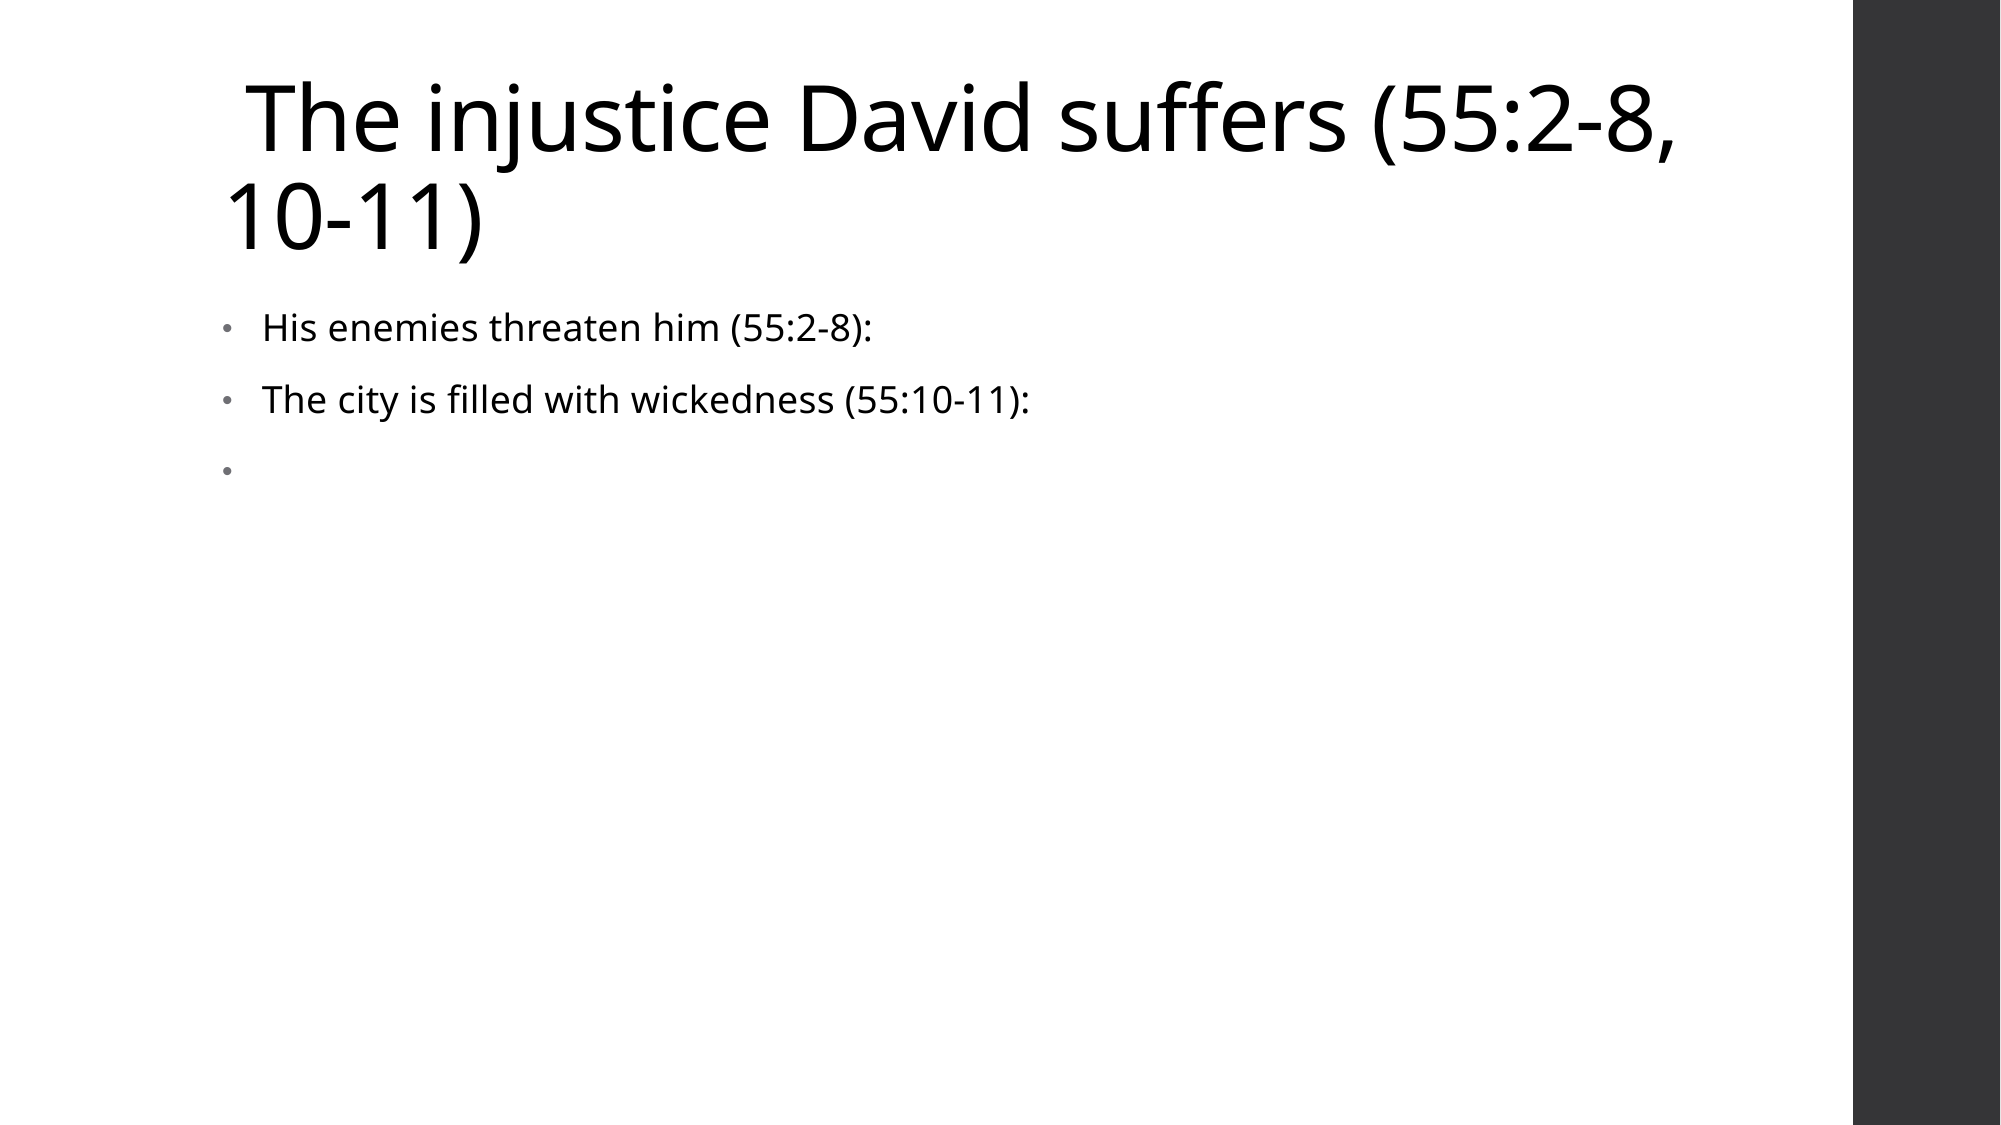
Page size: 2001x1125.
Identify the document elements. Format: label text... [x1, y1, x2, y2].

list His enemies threaten him (55:2-8): The city is filled with wickedness (55:10-11): [206, 299, 1617, 1014]
title The injustice David suffers (55:2-8, 10-11) [206, 60, 1797, 278]
